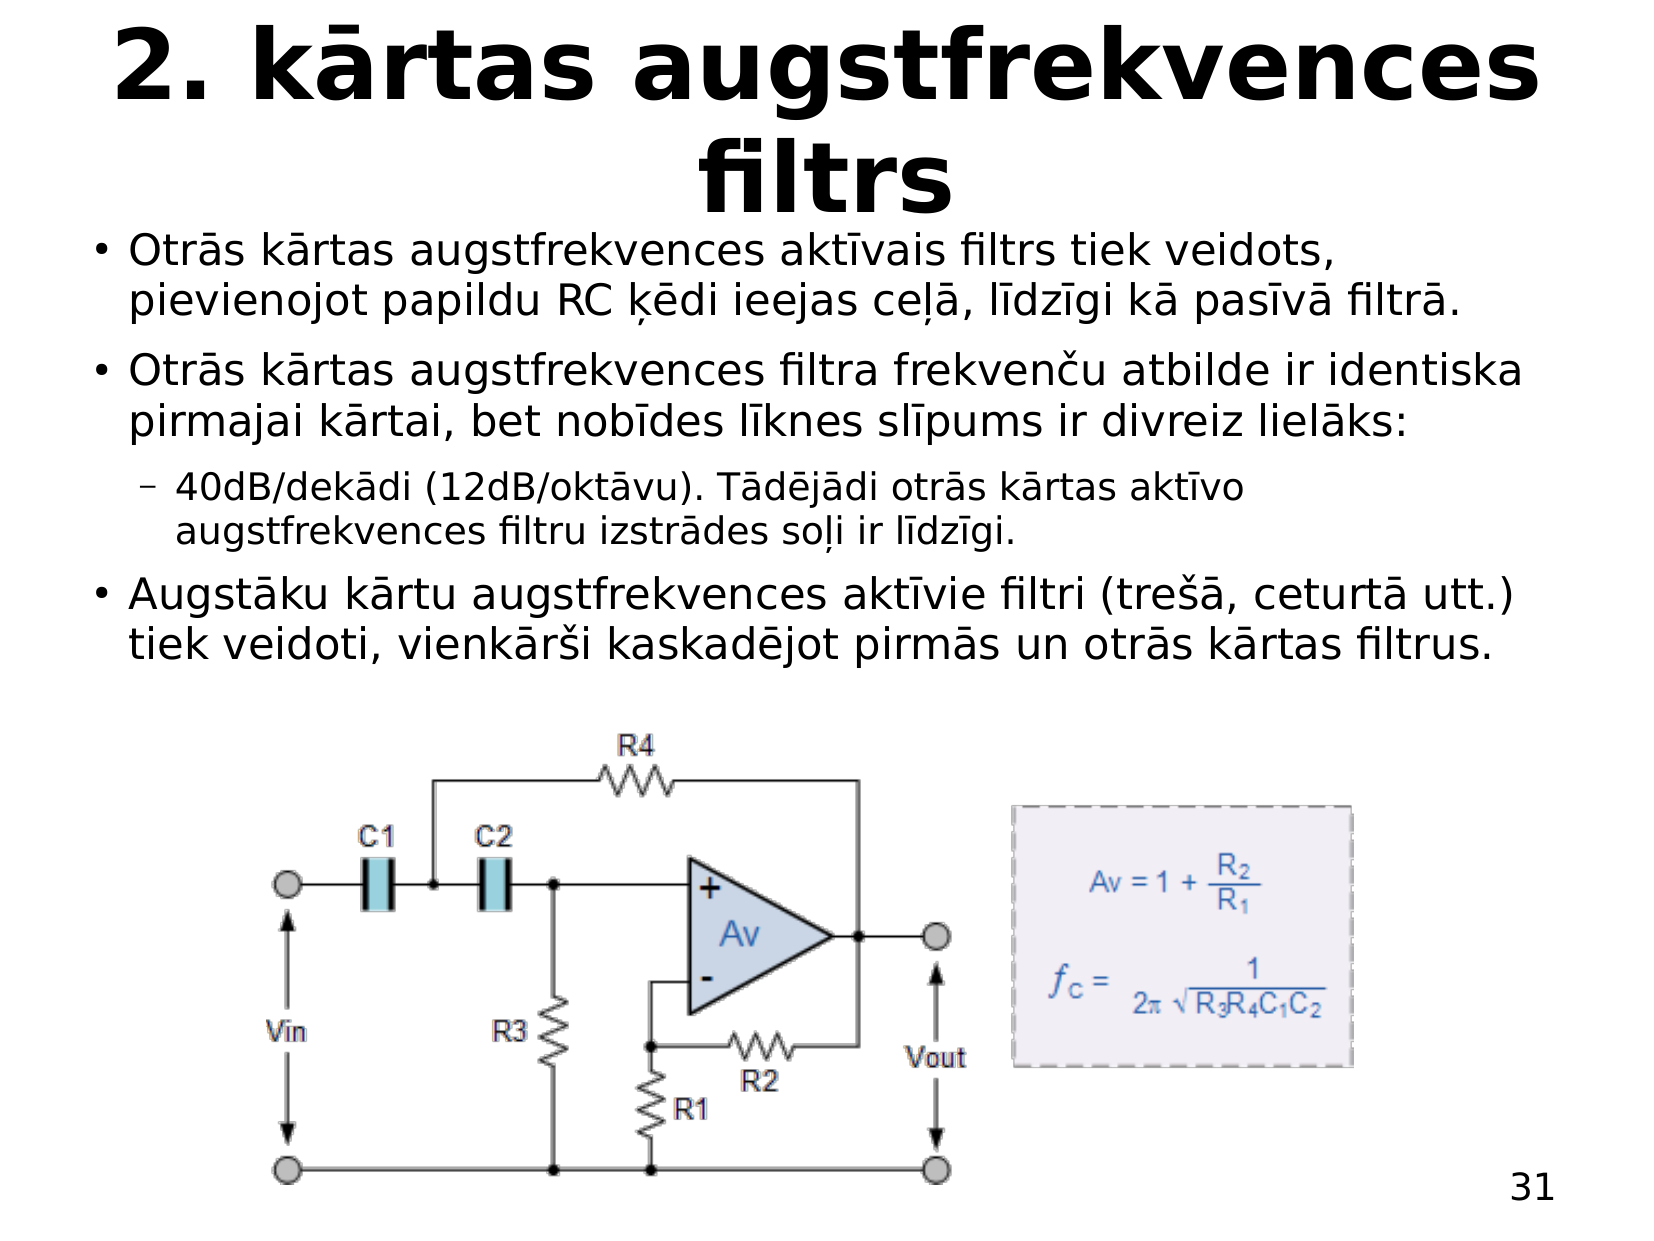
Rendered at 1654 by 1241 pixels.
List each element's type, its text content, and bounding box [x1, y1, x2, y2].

picture [266, 726, 1354, 1185]
title 2. kārtas augstfrekvences filtrs [82, 8, 1571, 236]
list Otrās kārtas augstfrekvences aktīvais filtrs tiek veidots, pievienojot papildu RC ķēdi ieejas ceļā, līdzīgi kā pasīvā filtrā. Otrās kārtas augstfrekvences filtra frekvenču atbilde ir identiska pirmajai kārtai, bet nobīdes līknes slīpums ir divreiz lielāks: 40dB/dekādi (12dB/oktāvu). Tādējādi otrās kārtas aktīvo augstfrekvences filtru izstrādes soļi ir līdzīgi. Augstāku kārtu augstfrekvences aktīvie filtri (trešā, ceturtā utt.) tiek veidoti, vienkārši kaskadējot pirmās un otrās kārtas filtrus. [82, 225, 1538, 683]
